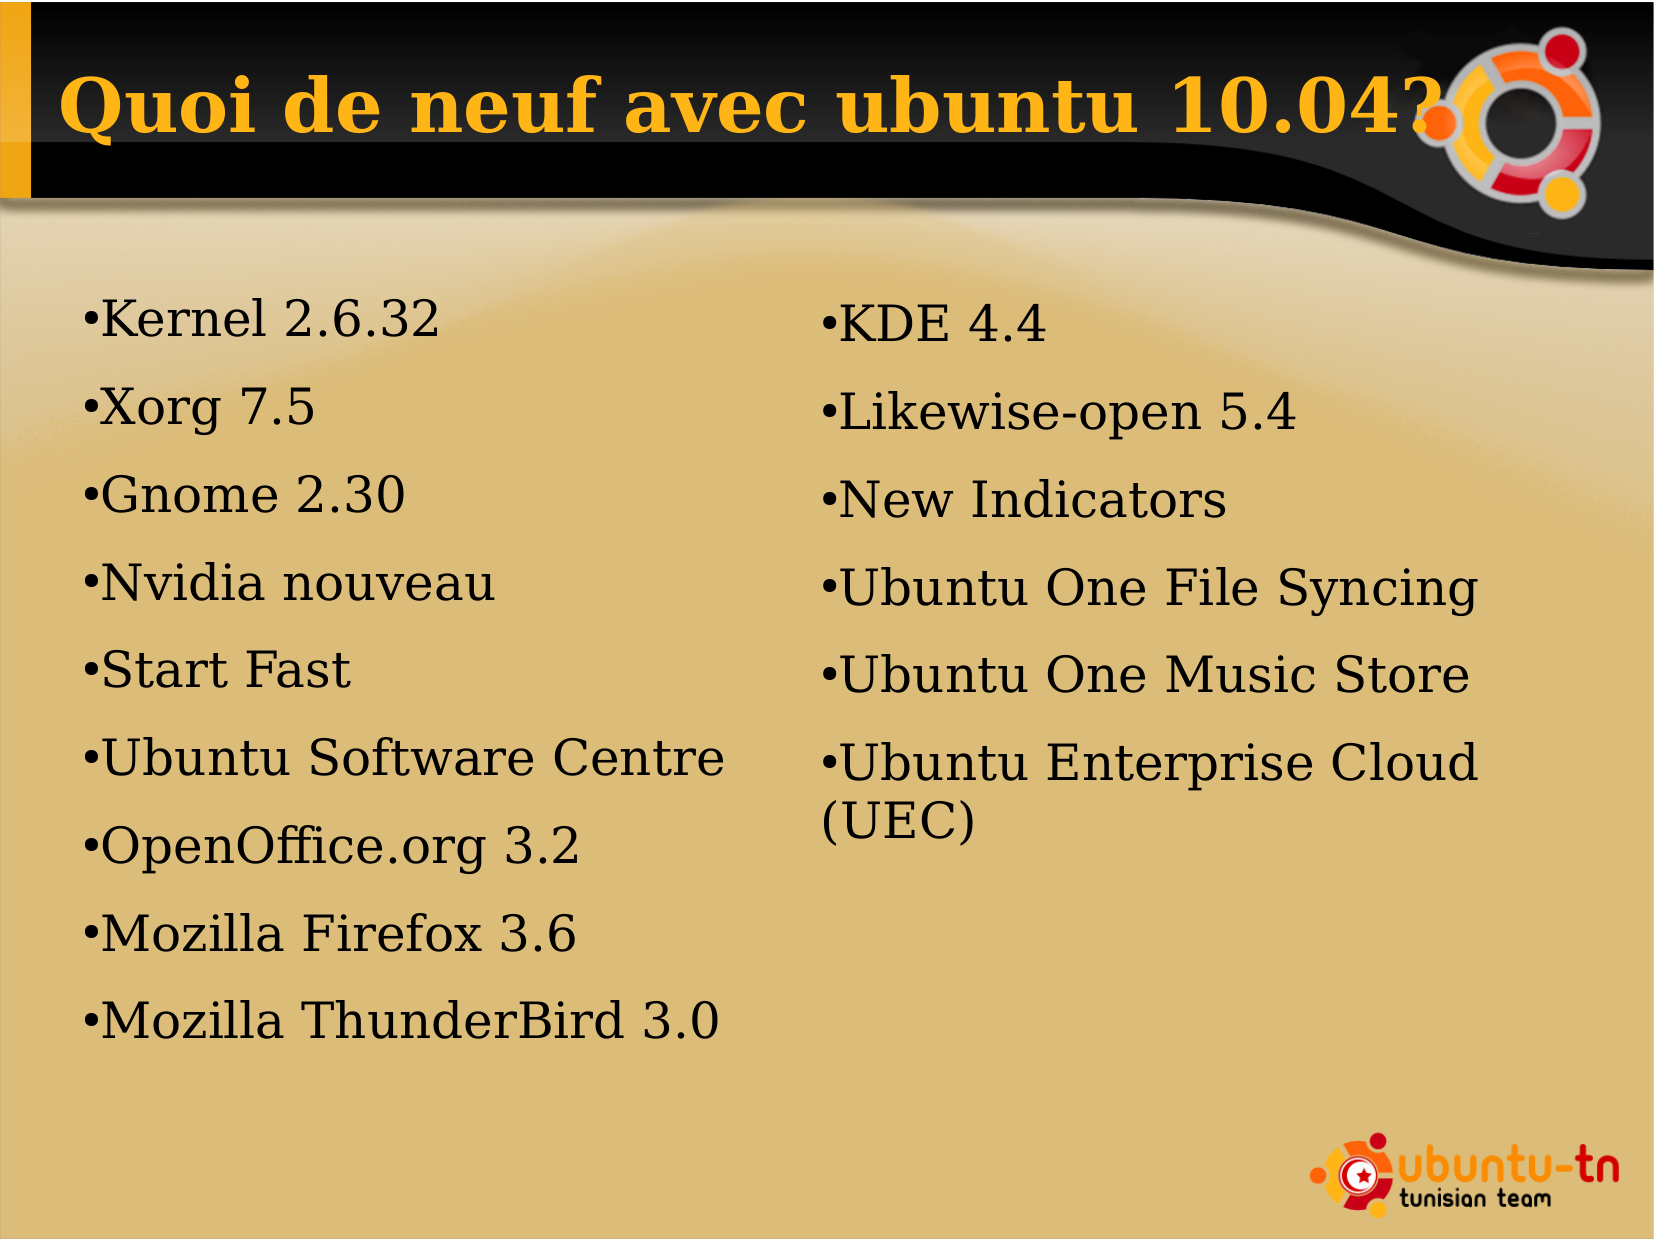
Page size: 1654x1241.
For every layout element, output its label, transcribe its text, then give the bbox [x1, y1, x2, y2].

title Quoi de neuf avec ubuntu 10.04? [59, 9, 1447, 202]
picture [0, 0, 1654, 1241]
list Kernel 2.6.32 Xorg 7.5 Gnome 2.30 Nvidia nouveau Start Fast Ubuntu Software Centre OpenOffice.org 3.2 Mozilla Firefox 3.6 Mozilla ThunderBird 3.0 [82, 290, 798, 1109]
list KDE 4.4 Likewise-open 5.4 New Indicators Ubuntu One File Syncing Ubuntu One Music Store Ubuntu Enterprise Cloud (UEC) [820, 295, 1536, 1114]
